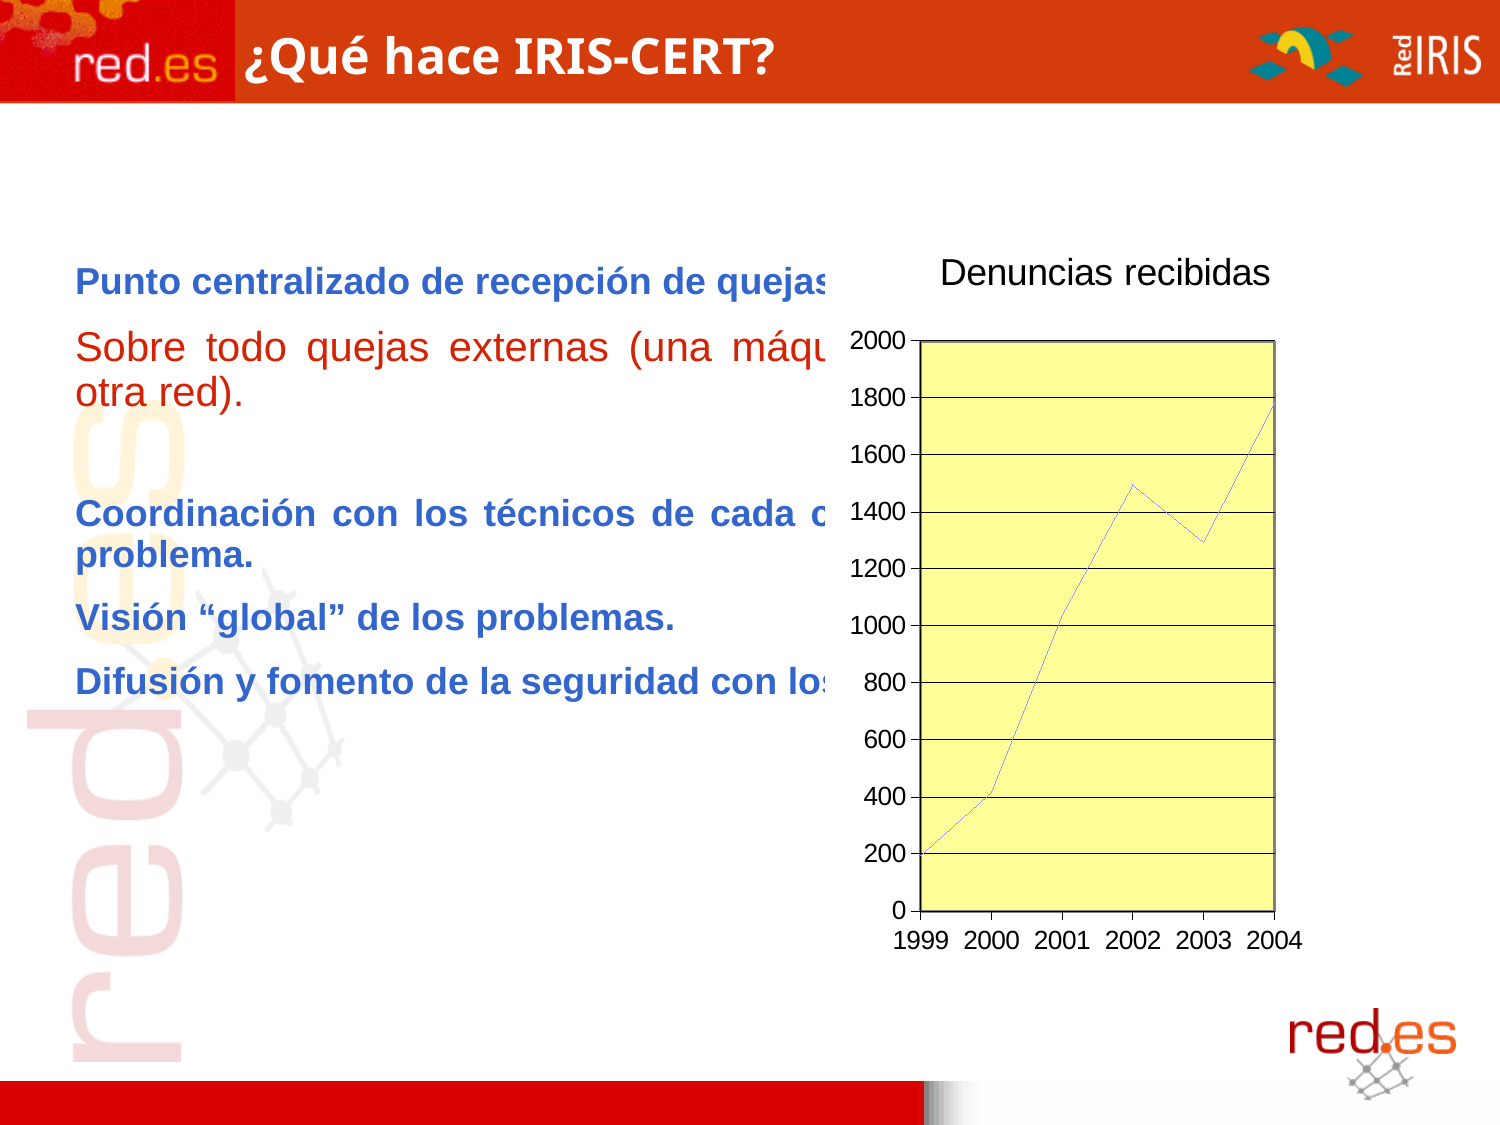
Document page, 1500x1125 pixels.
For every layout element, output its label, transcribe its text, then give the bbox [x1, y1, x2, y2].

picture [1412, 27, 1481, 87]
chart [825, 228, 1484, 971]
list Punto centralizado de recepción de quejas sobre equipos de RedIRIS: Sobre todo quejas externas (una máquina de RedIRIS esta atacando otra red). Coordinación con los técnicos de cada centro para intentar solucionar el problema. Visión “global” de los problemas. Difusión y fomento de la seguridad con los servicios de informática [75, 262, 1426, 1006]
picture [0, 0, 235, 101]
title ¿Qué hace IRIS-CERT? [244, 0, 1412, 121]
picture [0, 1008, 1500, 1125]
picture [27, 400, 345, 1062]
